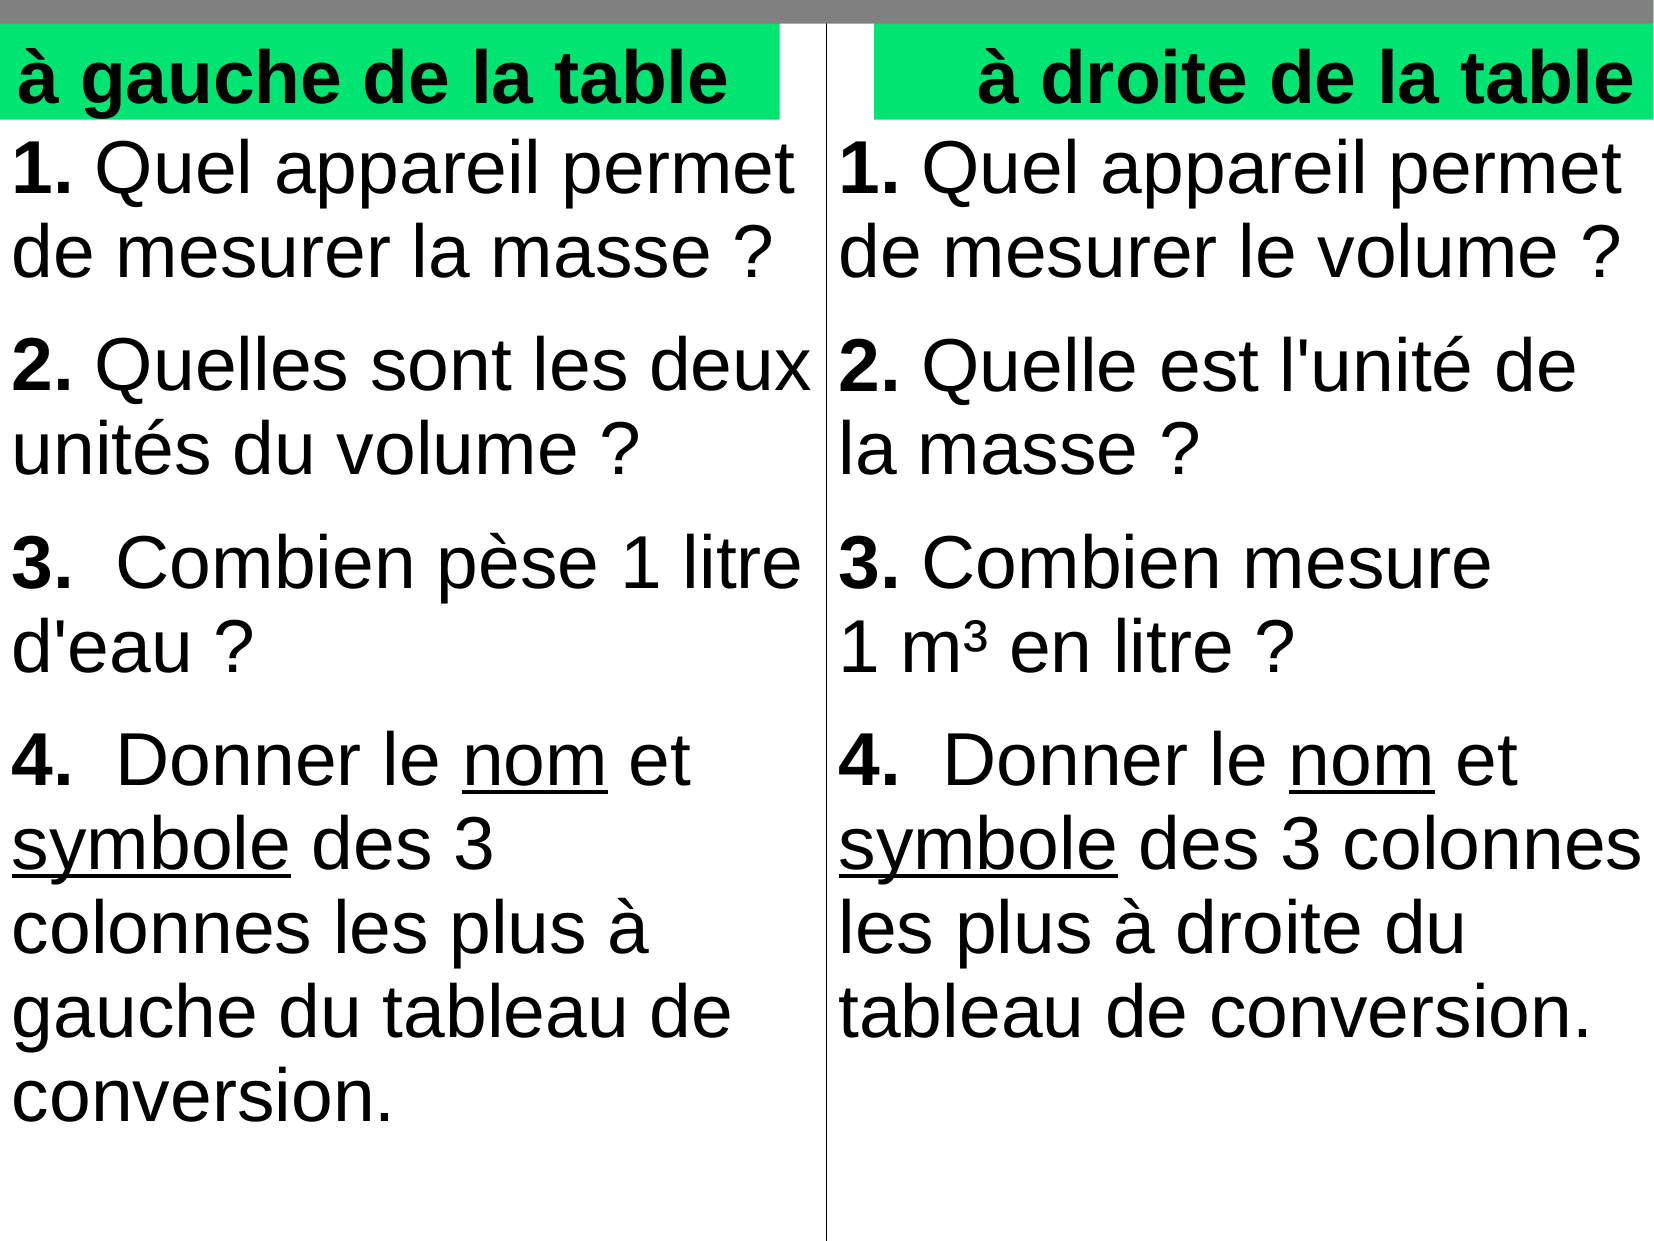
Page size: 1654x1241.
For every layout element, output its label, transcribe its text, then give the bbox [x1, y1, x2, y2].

list 1. Quel appareil permet de mesurer le volume ? 2. Quelle est l'unité de la masse ? 3. Combien mesure 1 m³ en litre ? 4. Donner le nom et symbole des 3 colonnes les plus à droite du tableau de conversion. [838, 125, 1654, 1241]
title à gauche de la table [0, 24, 780, 120]
title à droite de la table [874, 24, 1654, 120]
text_box [0, 0, 1654, 24]
list 1. Quel appareil permet de mesurer la masse ? 2. Quelles sont les deux unités du volume ? 3. Combien pèse 1 litre d'eau ? 4. Donner le nom et symbole des 3 colonnes les plus à gauche du tableau de conversion. [11, 125, 815, 1241]
